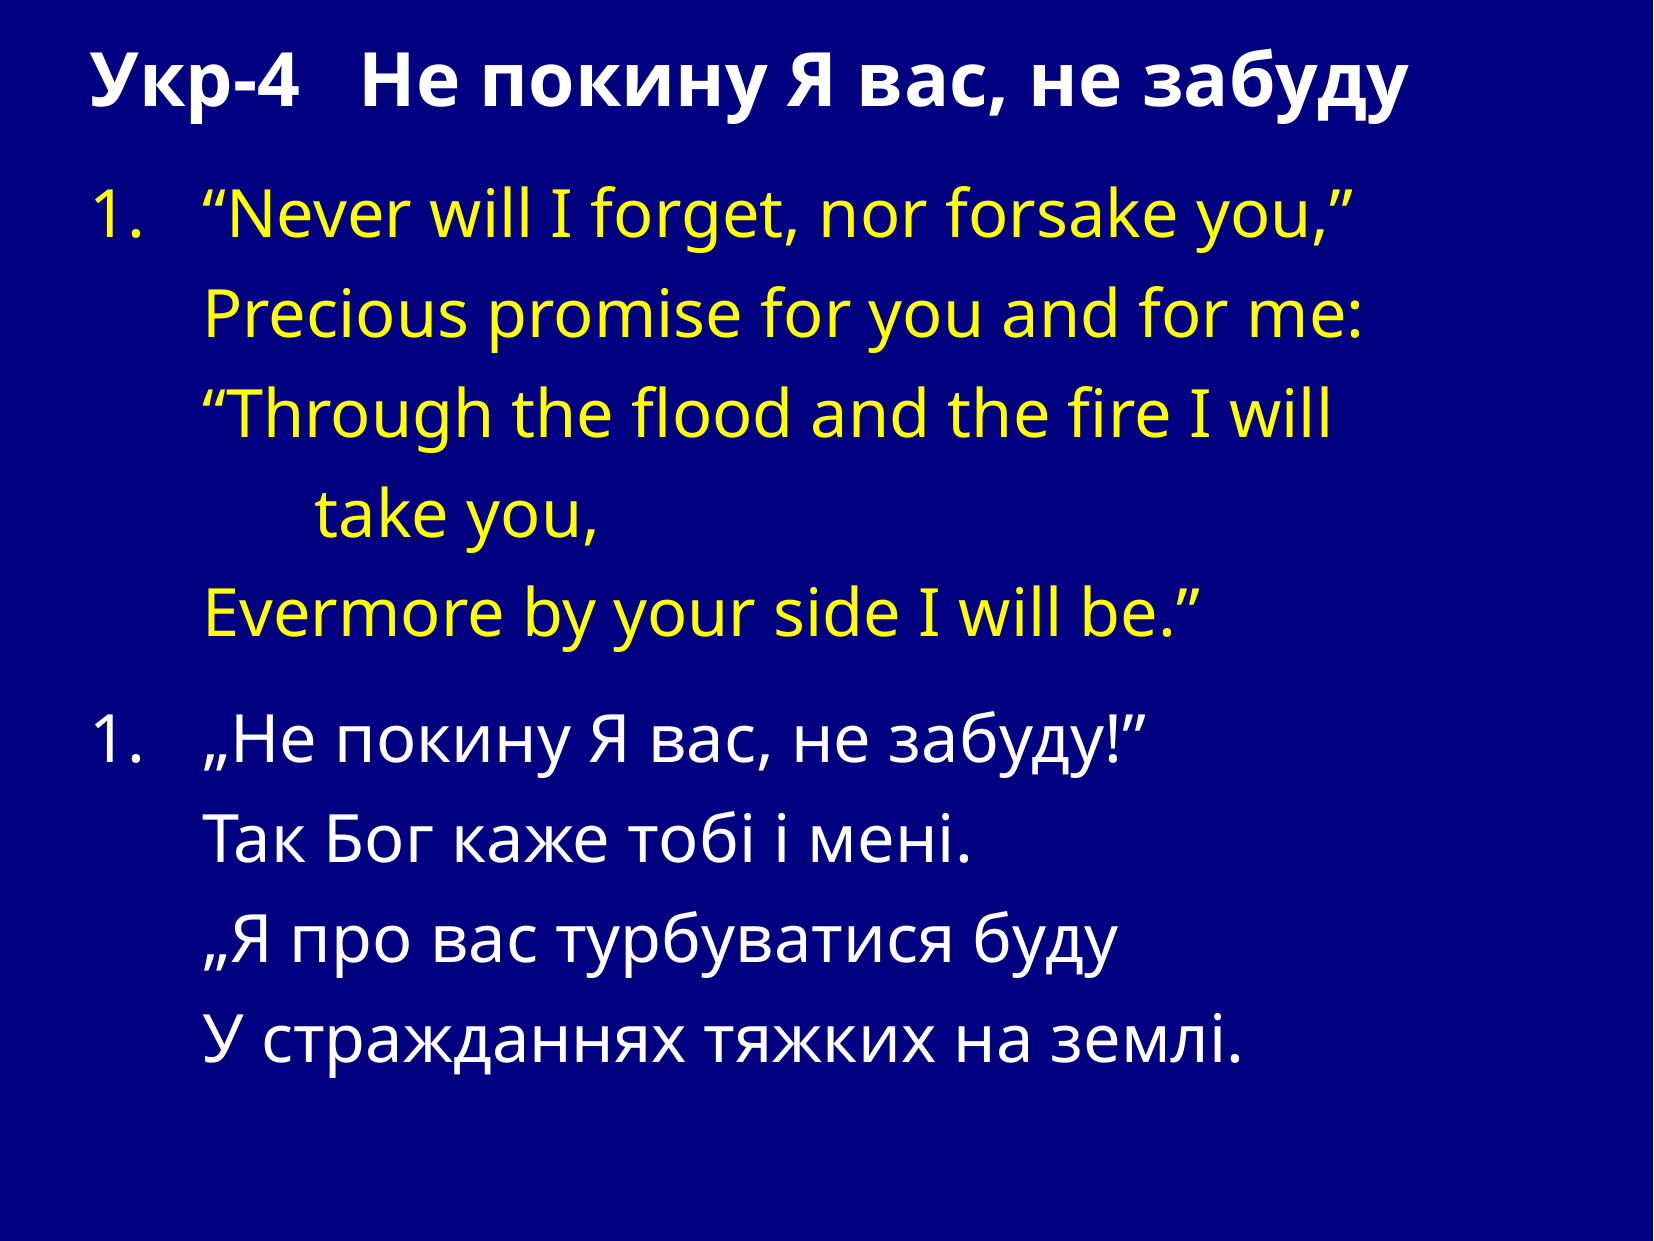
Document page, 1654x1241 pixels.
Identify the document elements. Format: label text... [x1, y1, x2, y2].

text_box 1. “Never will I forget, nor forsake you,” Precious promise for you and for me: “Through the flood and the fire I will take you, Evermore by your side I will be.” [75, 150, 1576, 638]
text_box Укр-4 Не покину Я вас, не забуду [75, 18, 1651, 132]
text_box 1. „Не покину Я вас, не забуду!” Так Бог каже тобі і мені. „Я про вас турбуватися буду У стражданнях тяжких на землі. [75, 675, 1576, 1163]
